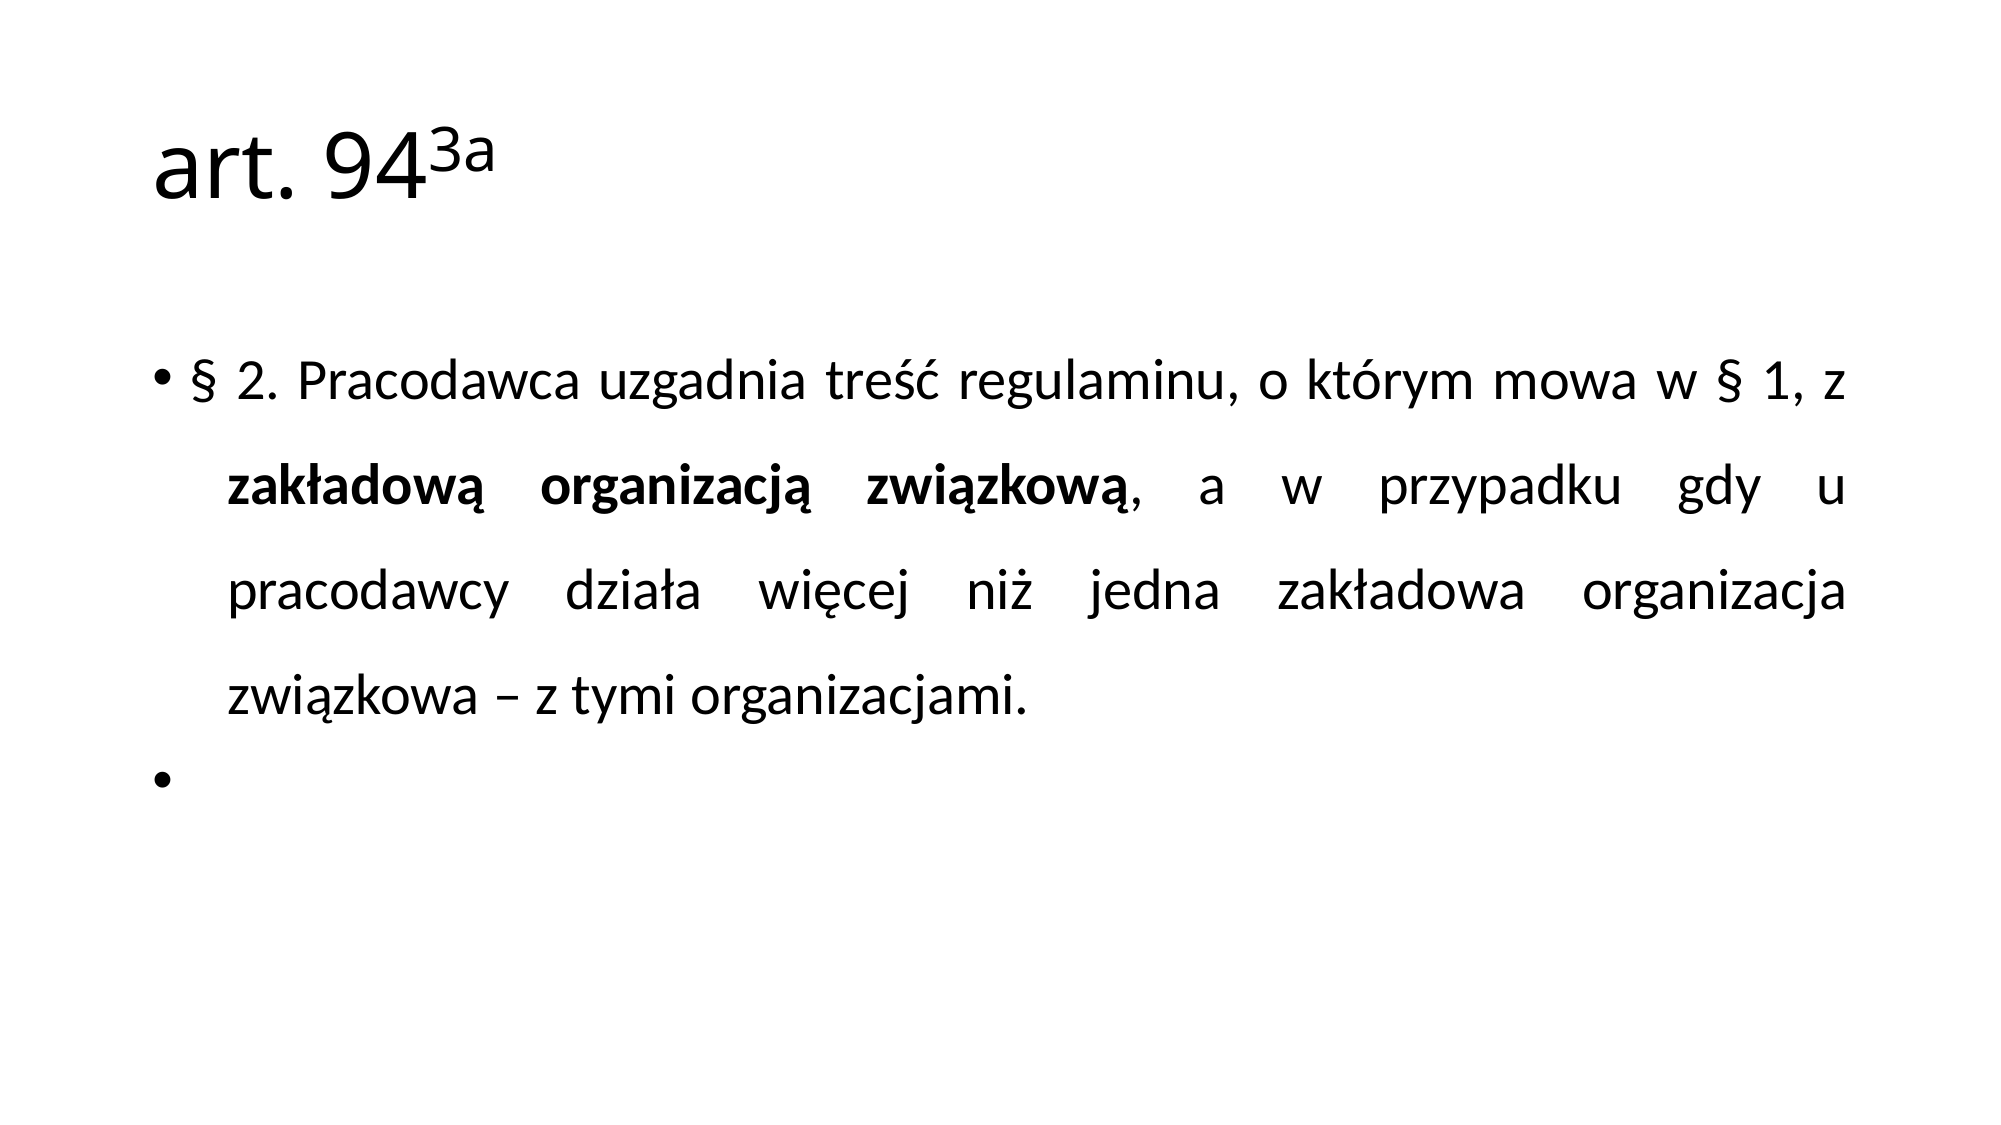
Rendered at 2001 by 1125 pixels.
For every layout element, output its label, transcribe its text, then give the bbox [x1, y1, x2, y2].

list § 2. Pracodawca uzgadnia treść regulaminu, o którym mowa w § 1, z zakładową organizacją związkową, a w przypadku gdy u pracodawcy działa więcej niż jedna zakładowa organizacja związkowa – z tymi organizacjami. [137, 299, 1863, 1014]
title art. 943a [137, 59, 1863, 278]
